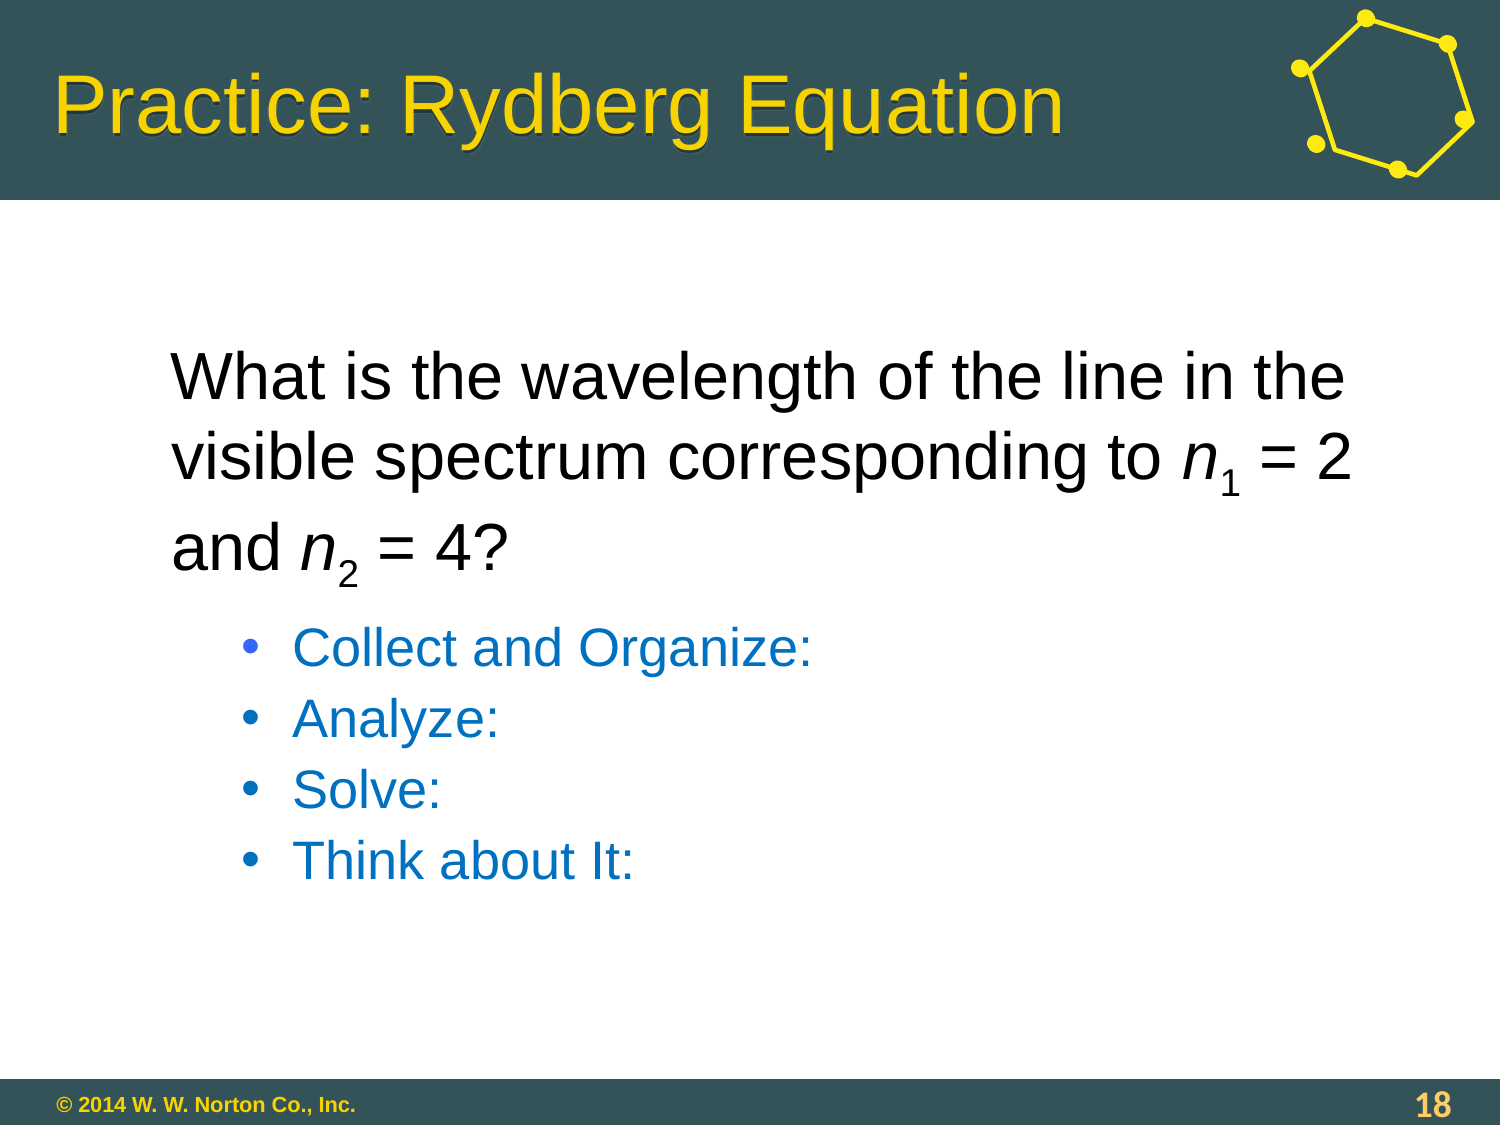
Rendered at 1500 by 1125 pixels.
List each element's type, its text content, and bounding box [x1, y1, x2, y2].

list What is the wavelength of the line in the visible spectrum corresponding to n1 = 2 and n2 = 4? [99, 325, 1375, 588]
title Practice: Rydberg Equation [37, 12, 1188, 188]
text_box Collect and Organize: Analyze: Solve: Think about It: [187, 612, 994, 899]
slide_number <number> [1390, 1076, 1468, 1125]
